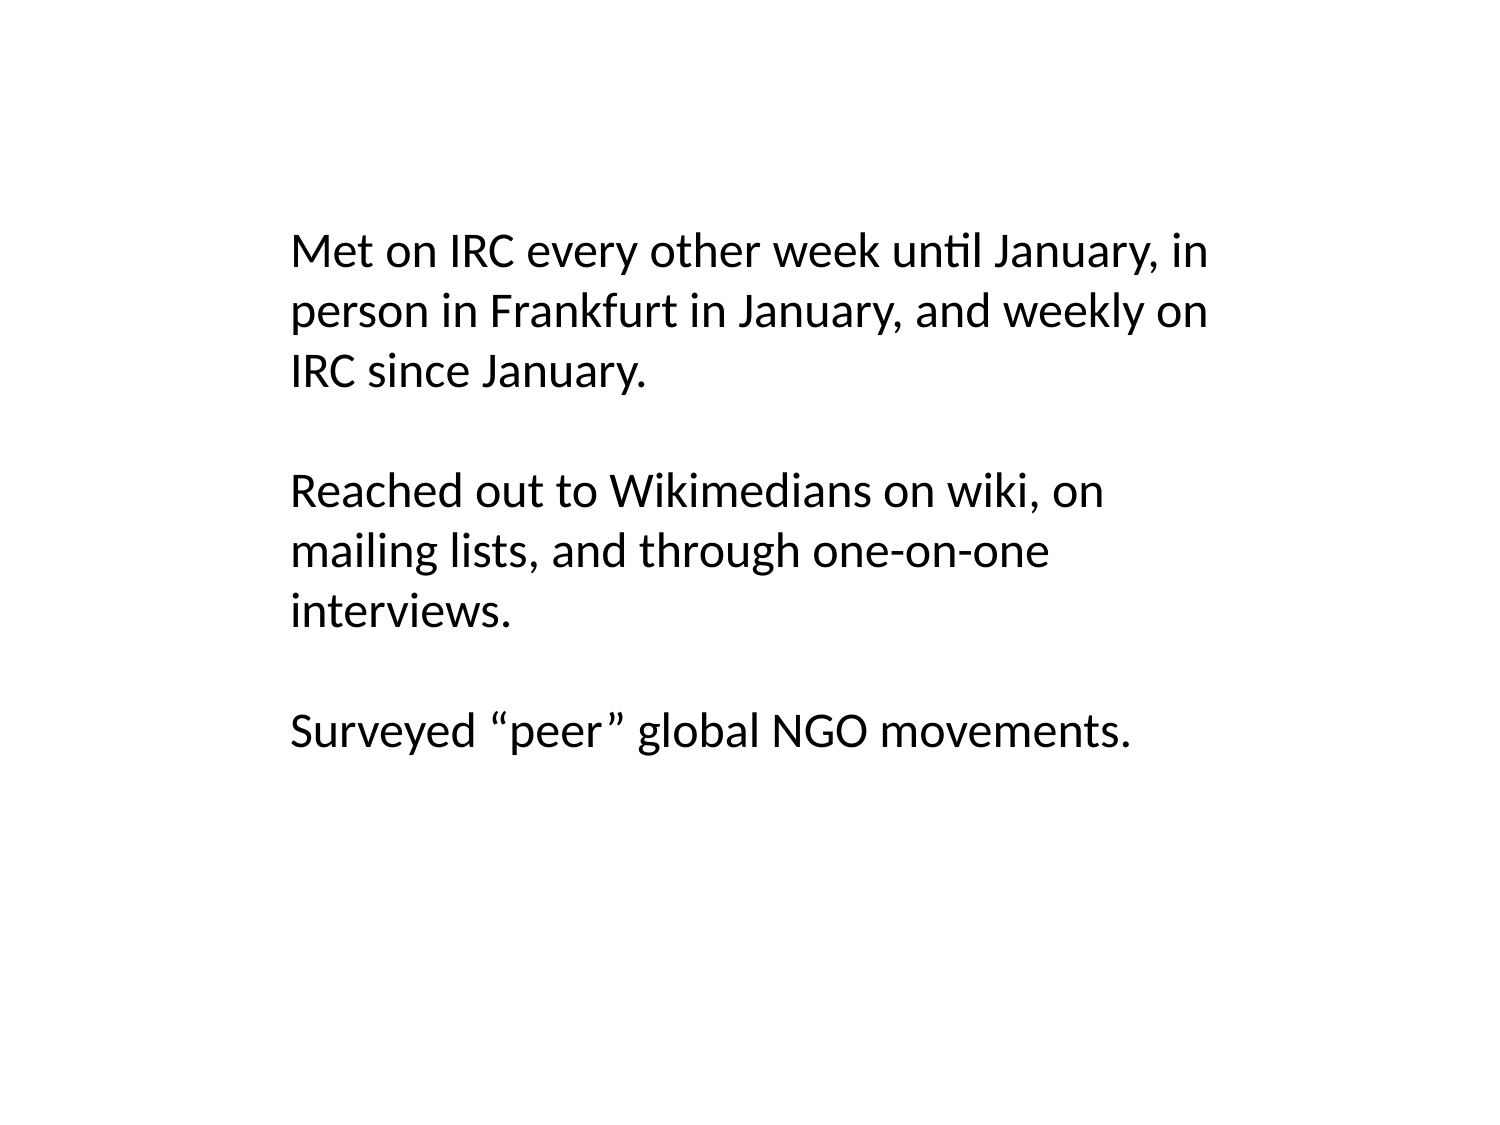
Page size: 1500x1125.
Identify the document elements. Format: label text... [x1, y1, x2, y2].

text_box Met on IRC every other week until January, in person in Frankfurt in January, and weekly on IRC since January. Reached out to Wikimedians on wiki, on mailing lists, and through one-on-one interviews. Surveyed “peer” global NGO movements. [275, 149, 1250, 765]
